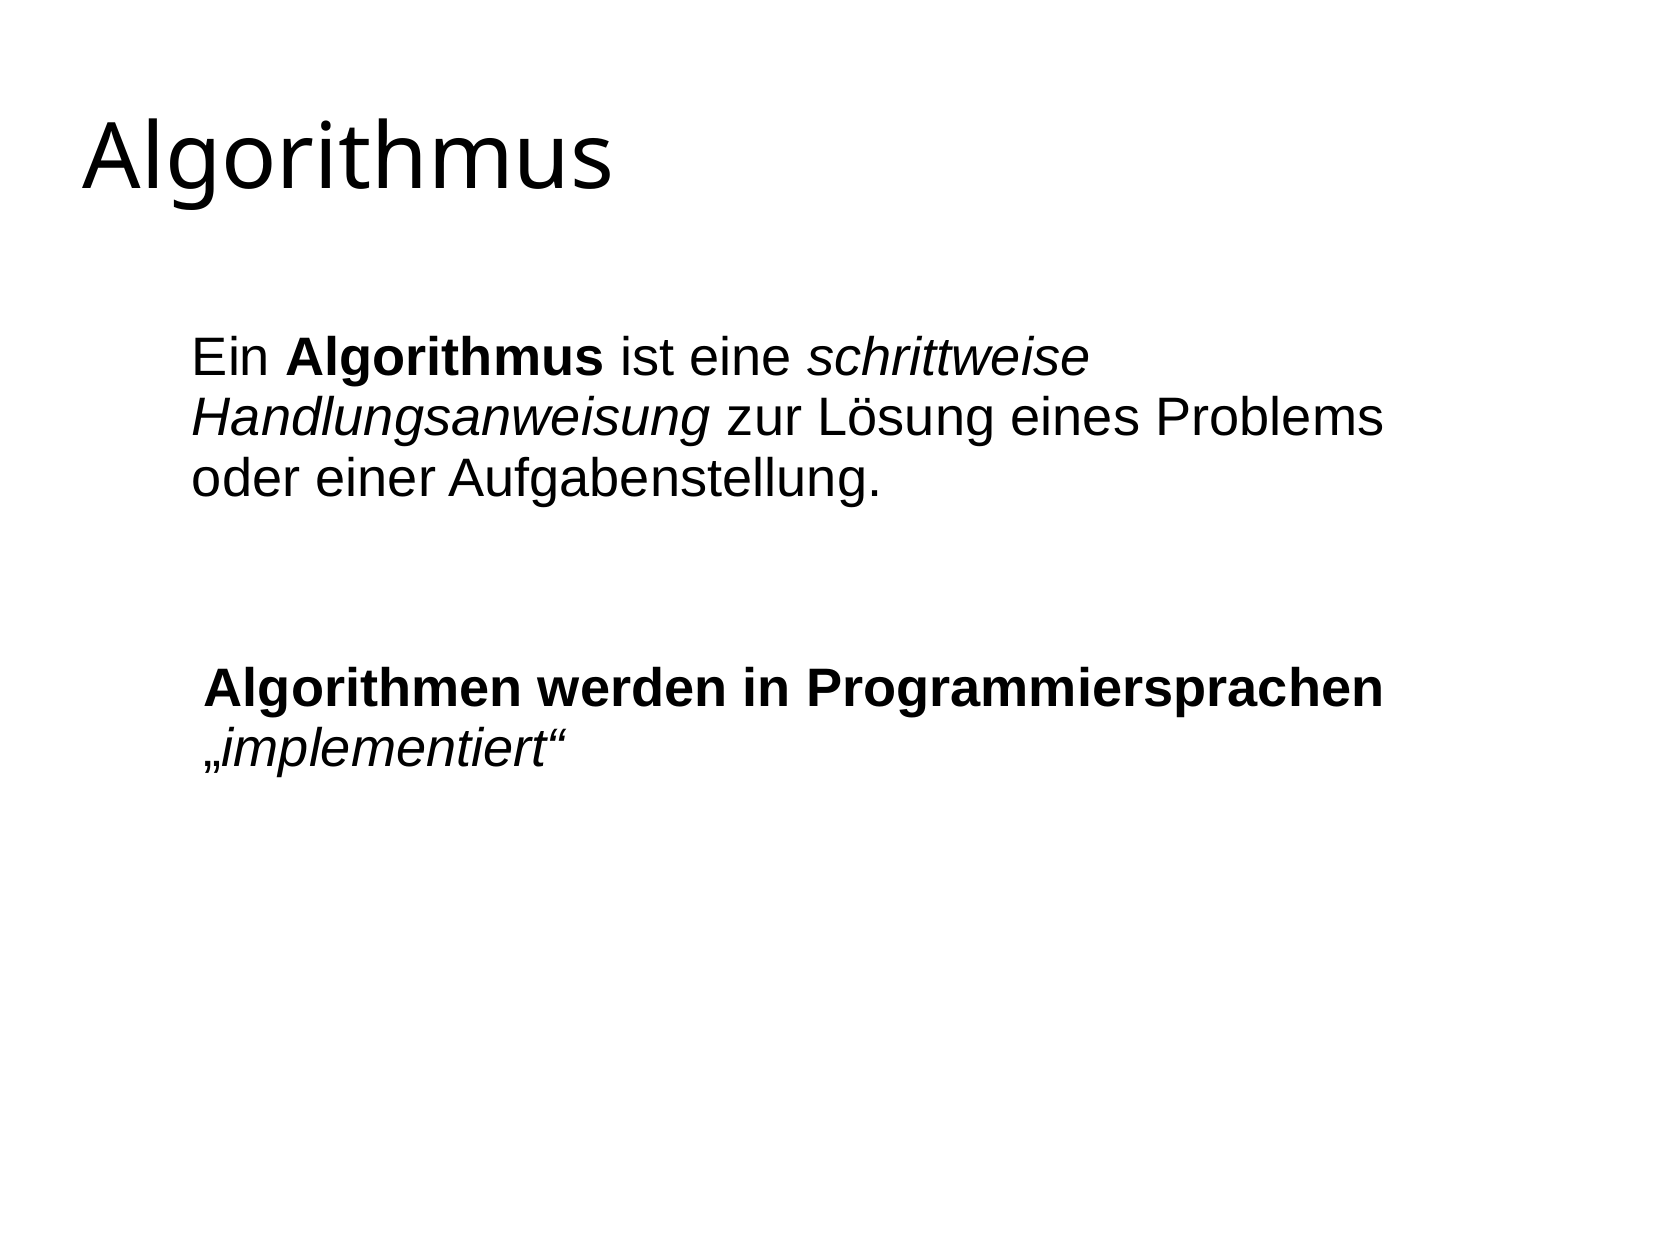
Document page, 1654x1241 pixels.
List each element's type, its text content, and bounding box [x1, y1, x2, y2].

text_box Ein Algorithmus ist eine schrittweise Handlungsanweisung zur Lösung eines Problems oder einer Aufgabenstellung. [177, 318, 1412, 517]
title Algorithmus [82, 49, 1571, 257]
text_box Algorithmen werden in Programmiersprachen „implementiert“ [188, 649, 1423, 786]
